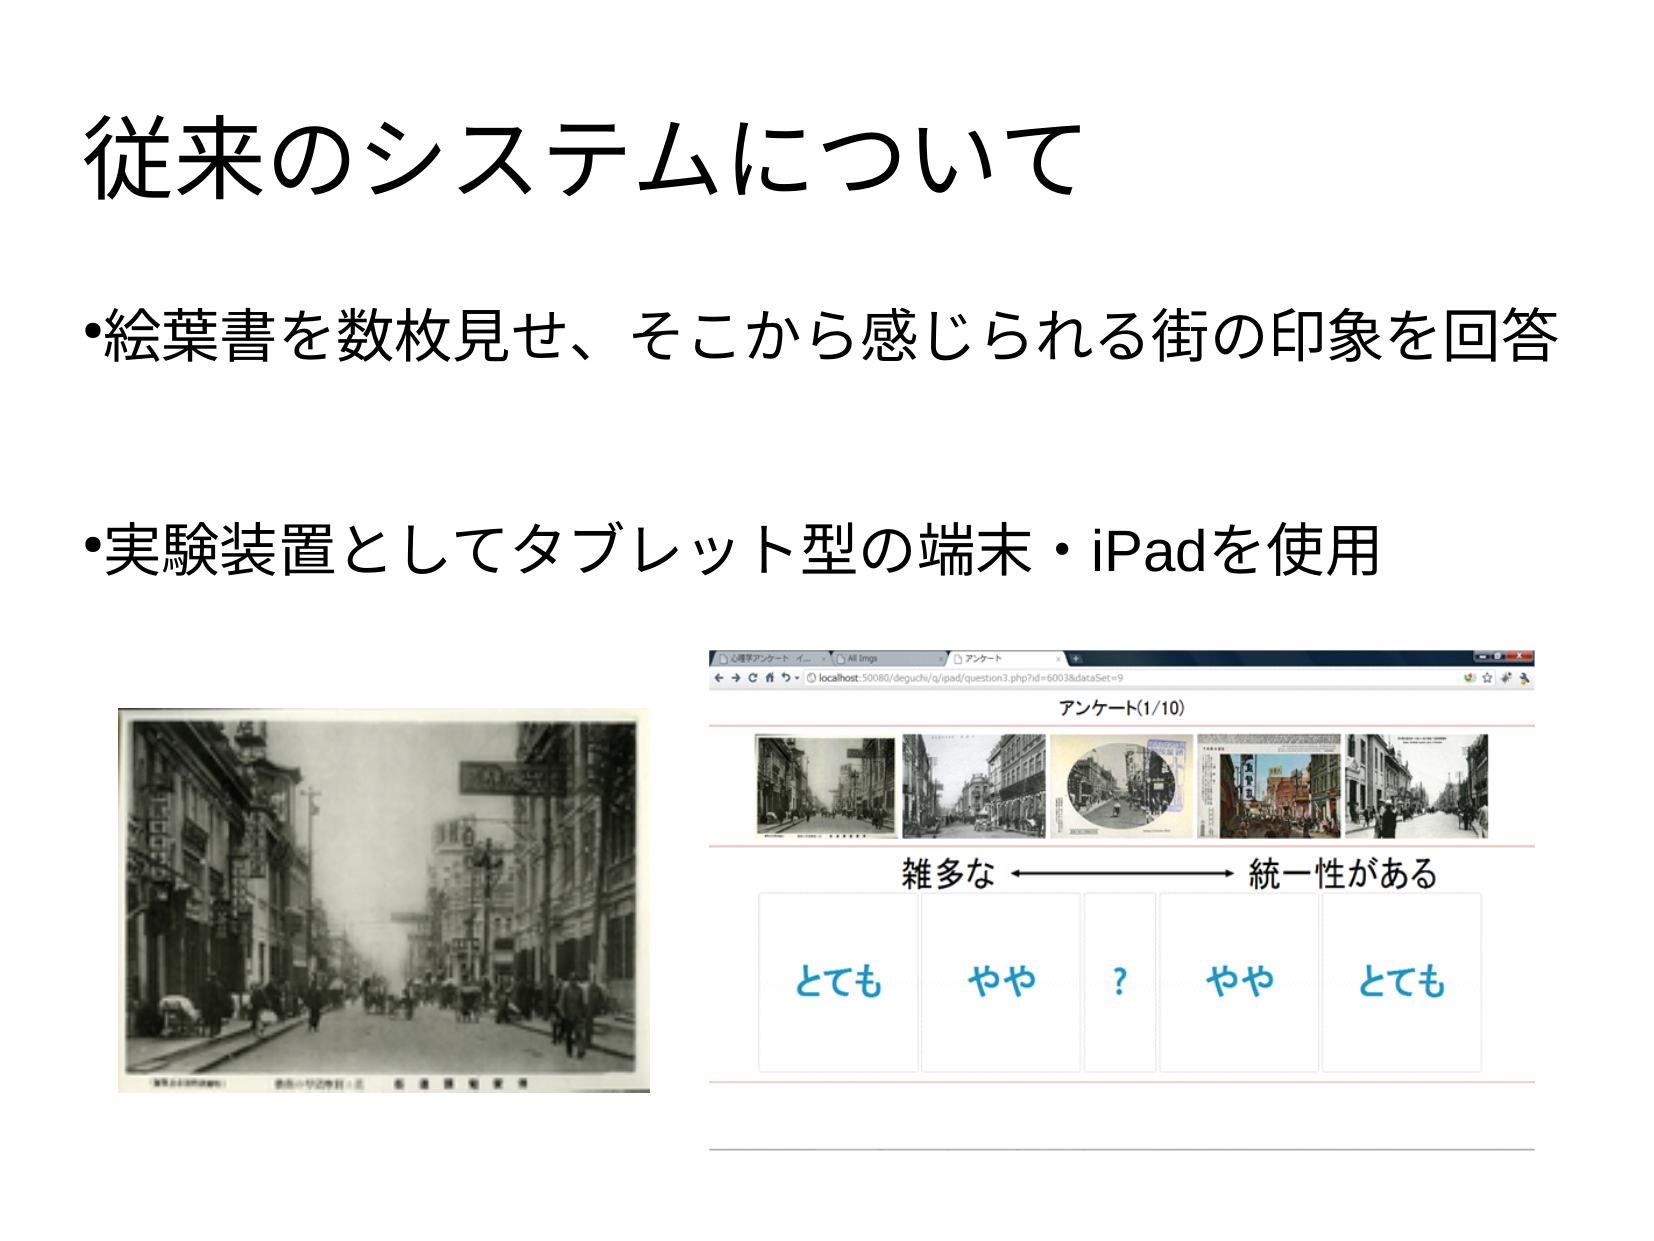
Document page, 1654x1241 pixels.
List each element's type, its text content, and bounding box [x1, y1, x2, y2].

picture [708, 649, 1536, 1152]
subtitle 絵葉書を数枚見せ、そこから感じられる街の印象を回答 実験装置としてタブレット型の端末・iPadを使用 [82, 297, 1571, 1102]
picture [118, 708, 650, 1093]
title 従来のシステムについて [82, 56, 1571, 250]
